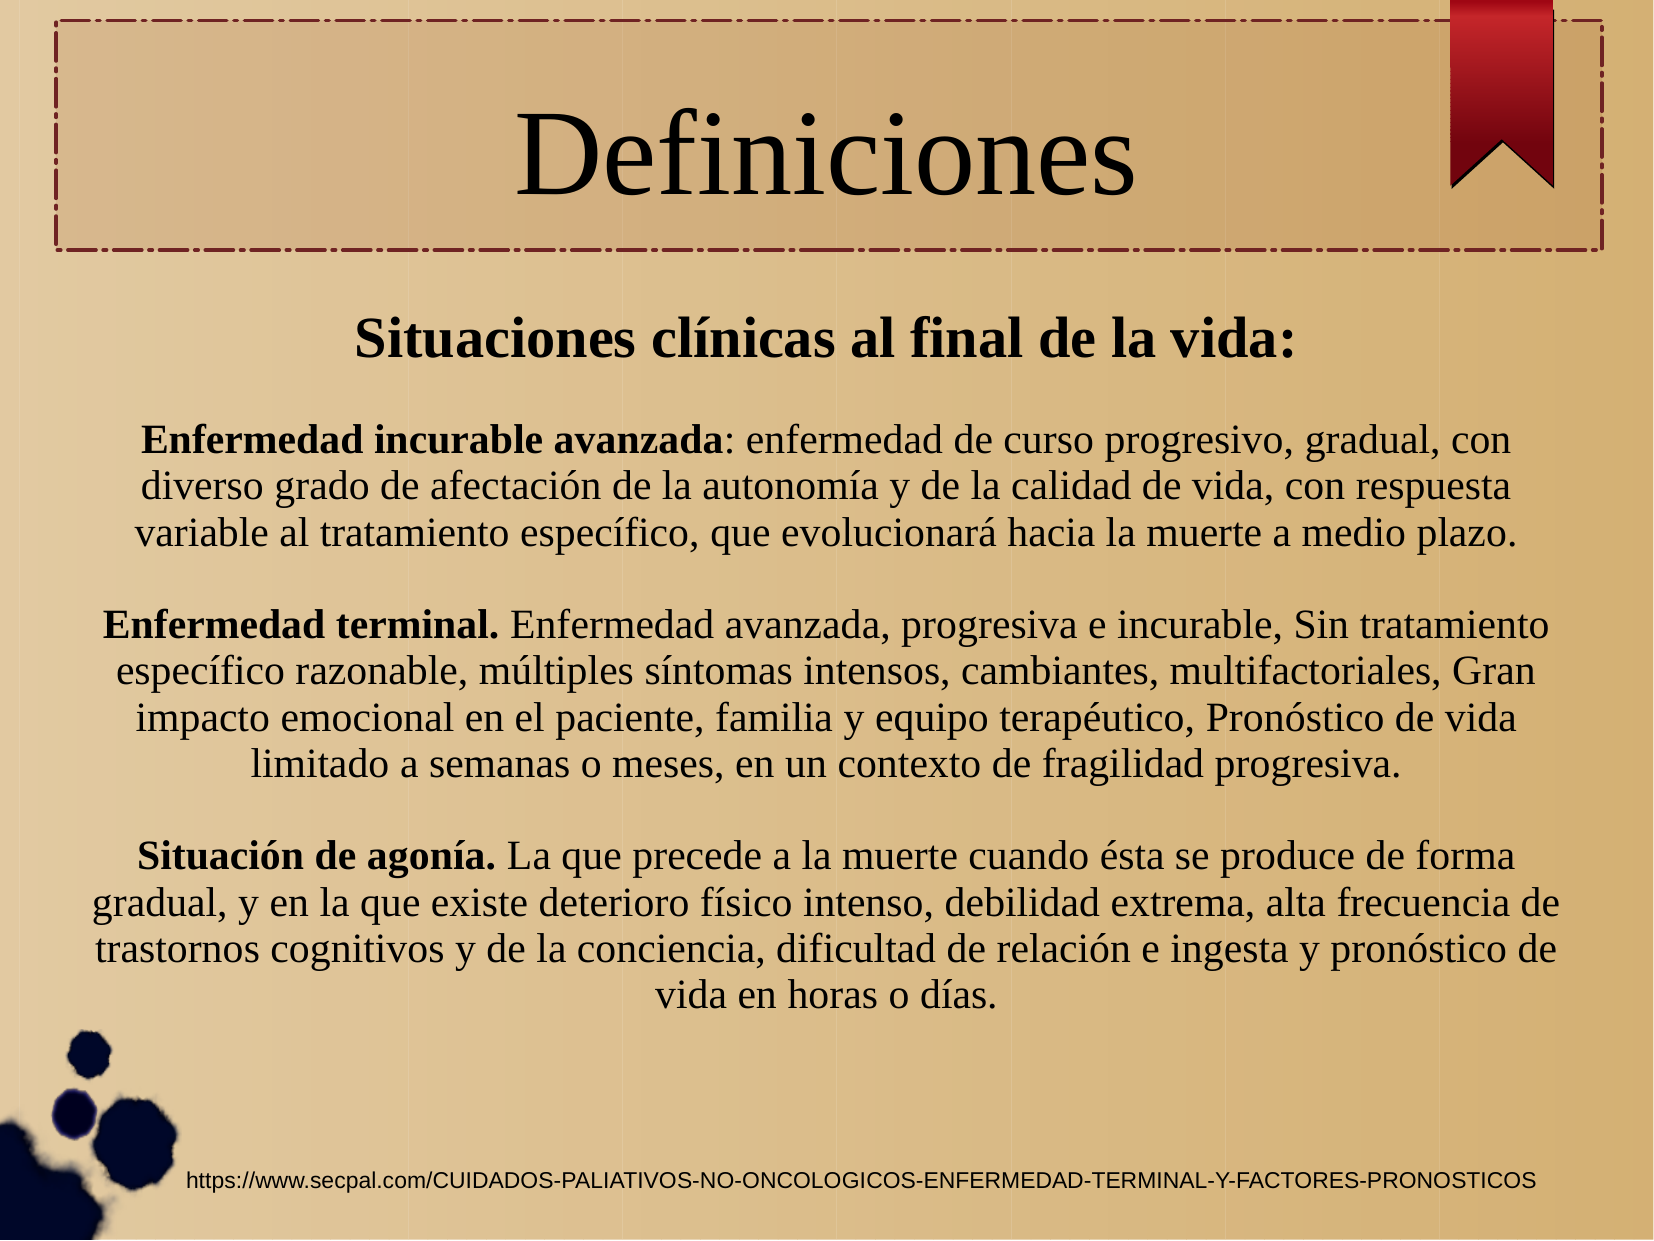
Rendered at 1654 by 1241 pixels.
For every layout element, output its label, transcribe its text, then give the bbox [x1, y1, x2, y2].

text_box https://www.secpal.com/CUIDADOS-PALIATIVOS-NO-ONCOLOGICOS-ENFERMEDAD-TERMINAL-Y-FACTORES-PRONOSTICOS [171, 1160, 1607, 1201]
subtitle Situaciones clínicas al final de la vida: Enfermedad incurable avanzada: enfermedad de curso progresivo, gradual, con diverso grado de afectación de la autonomía y de la calidad de vida, con respuesta variable al tratamiento específico, que evolucionará hacia la muerte a medio plazo. Enfermedad terminal. Enfermedad avanzada, progresiva e incurable, Sin tratamiento específico razonable, múltiples síntomas intensos, cambiantes, multifactoriales, Gran impacto emocional en el paciente, familia y equipo terapéutico, Pronóstico de vida limitado a semanas o meses, en un contexto de fragilidad progresiva. Situación de agonía. La que precede a la muerte cuando ésta se produce de forma gradual, y en la que existe deterioro físico intenso, debilidad extrema, alta frecuencia de trastornos cognitivos y de la conciencia, dificultad de relación e ingesta y pronóstico de vida en horas o días. [82, 188, 1571, 1134]
title Definiciones [82, 49, 1571, 188]
